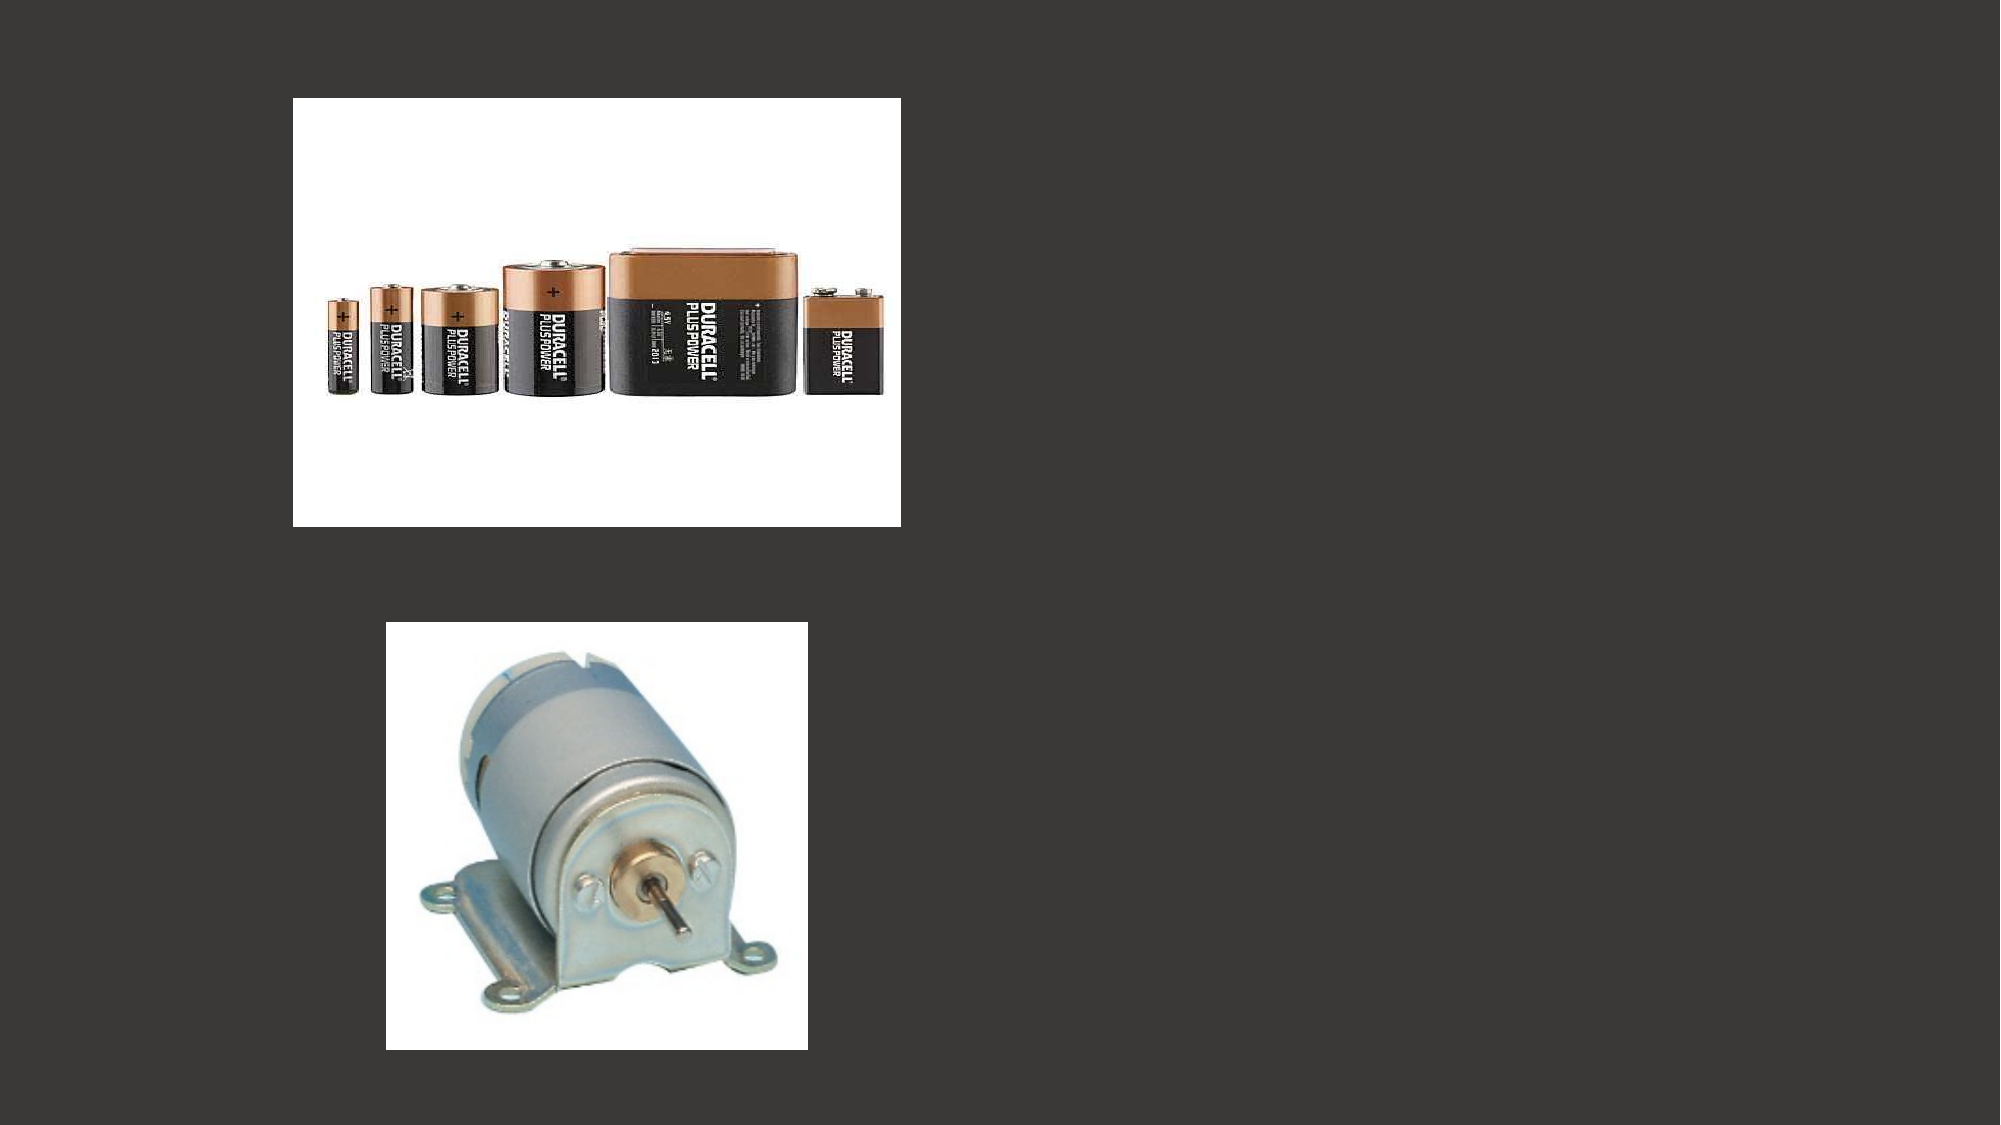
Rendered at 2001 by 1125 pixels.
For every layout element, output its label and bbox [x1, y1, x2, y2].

picture [386, 622, 808, 1051]
picture [293, 98, 901, 527]
